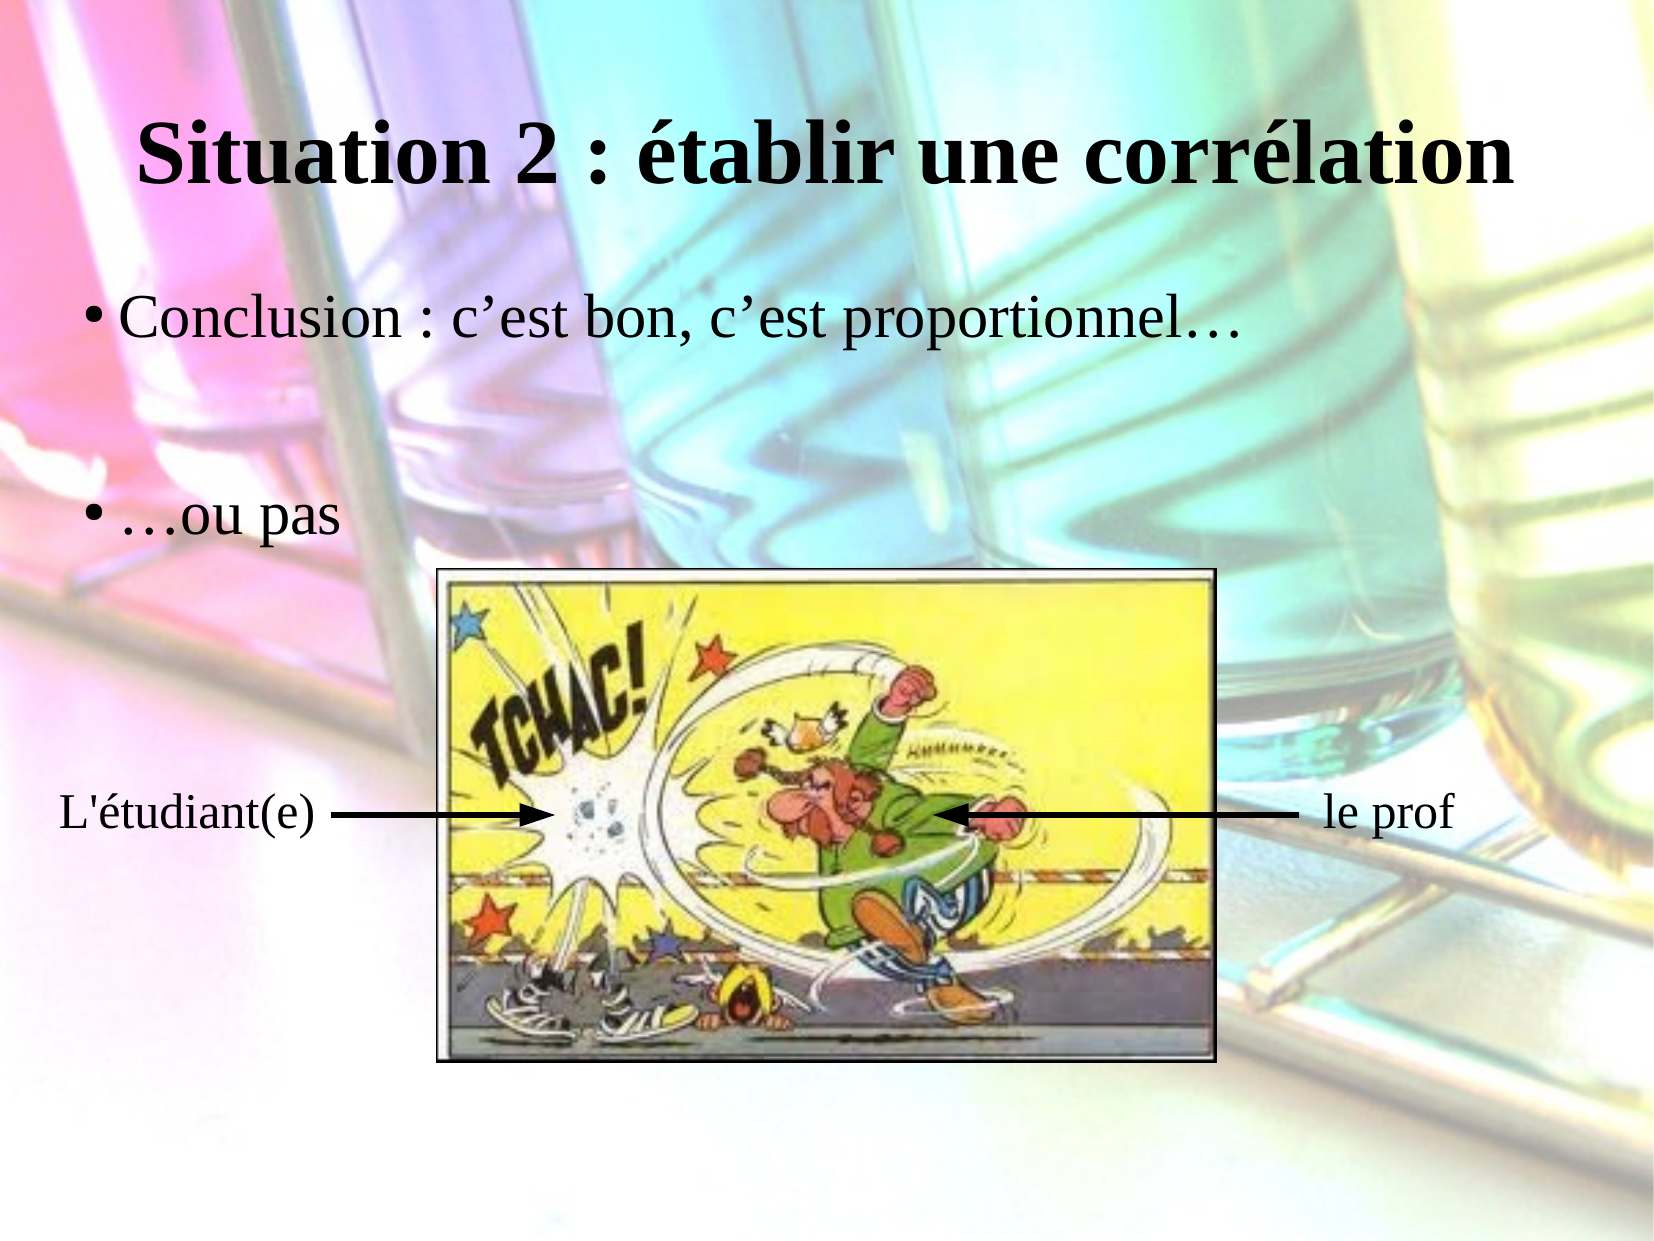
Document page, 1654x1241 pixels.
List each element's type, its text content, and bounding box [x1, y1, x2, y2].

title Situation 2 : établir une corrélation [82, 49, 1571, 257]
text_box L'étudiant(e) [23, 784, 378, 869]
text_box Conclusion : c’est bon, c’est proportionnel… …ou pas [82, 281, 1571, 567]
picture [0, 0, 1654, 1241]
text_box le prof [1287, 784, 1630, 869]
